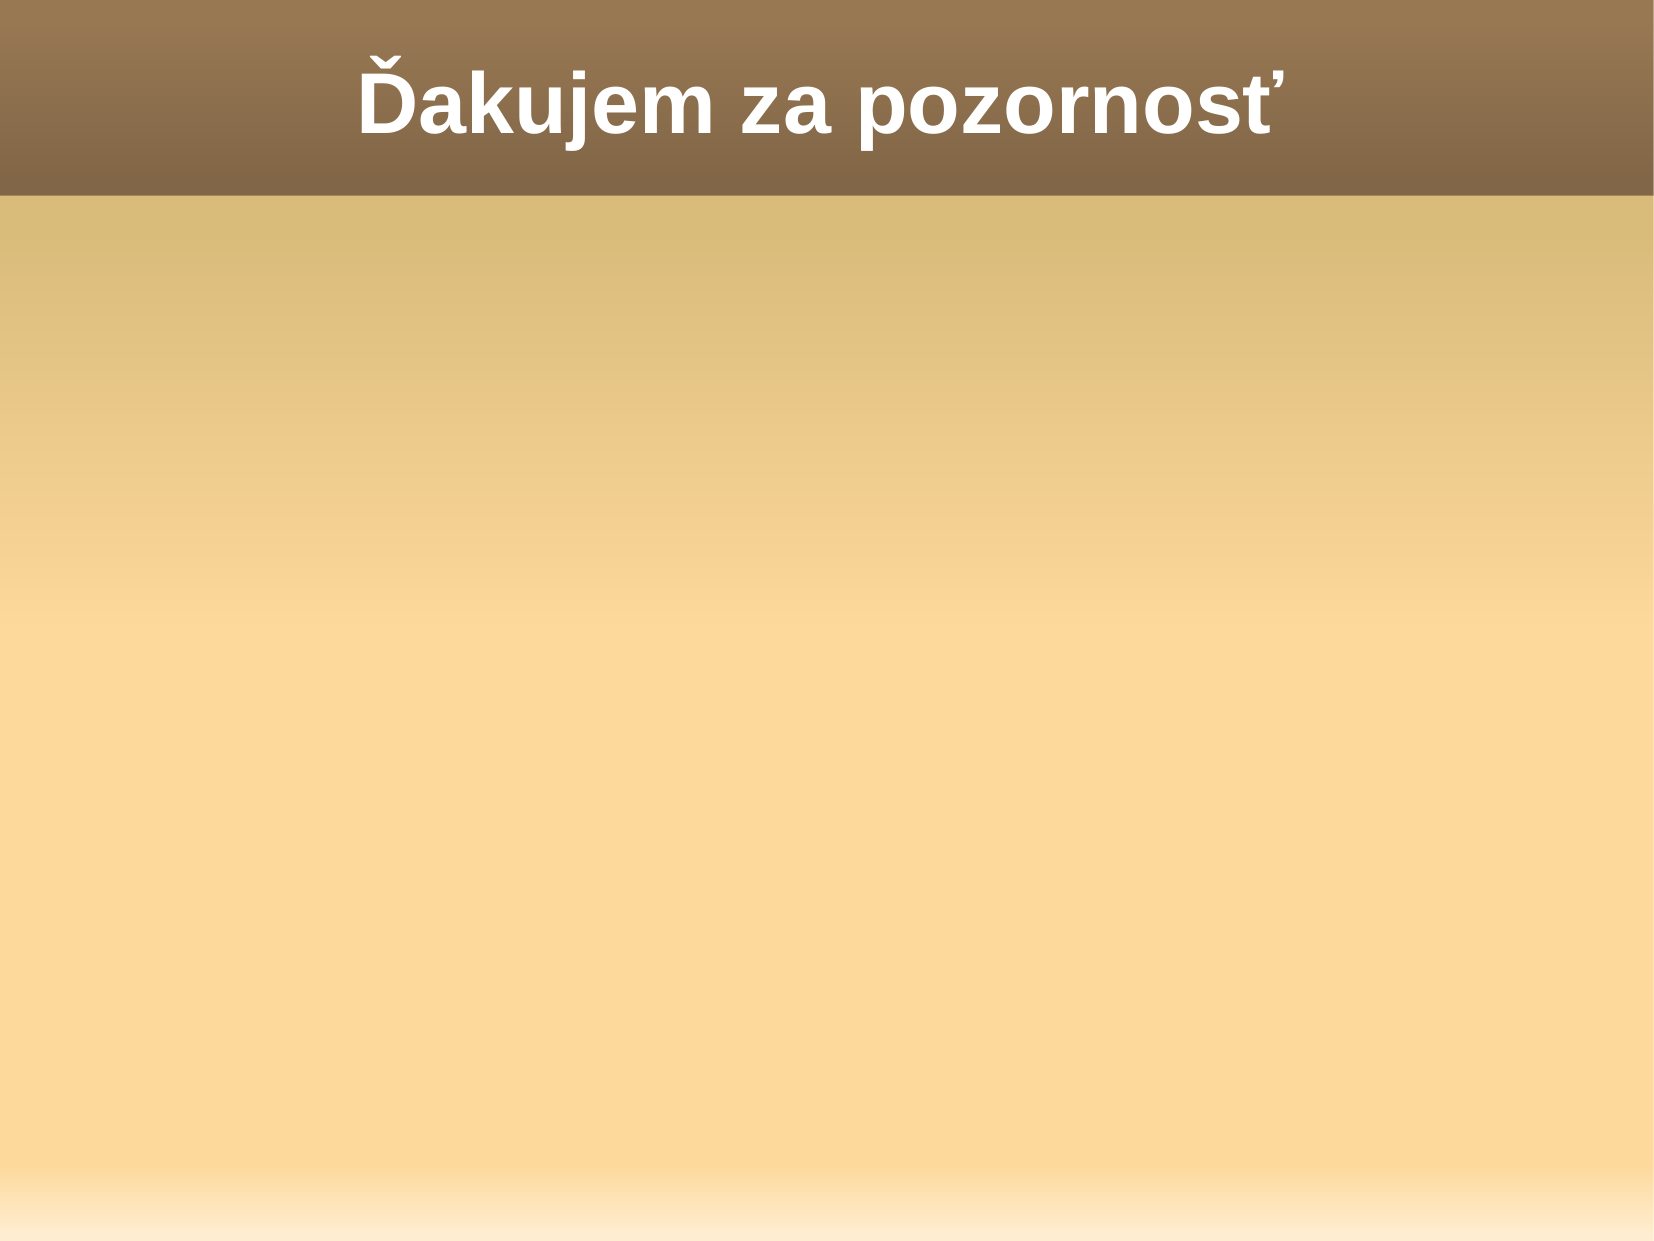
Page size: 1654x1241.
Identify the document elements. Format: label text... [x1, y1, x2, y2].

title Ďakujem za pozornosť [76, 0, 1565, 208]
picture [0, 0, 1654, 1241]
